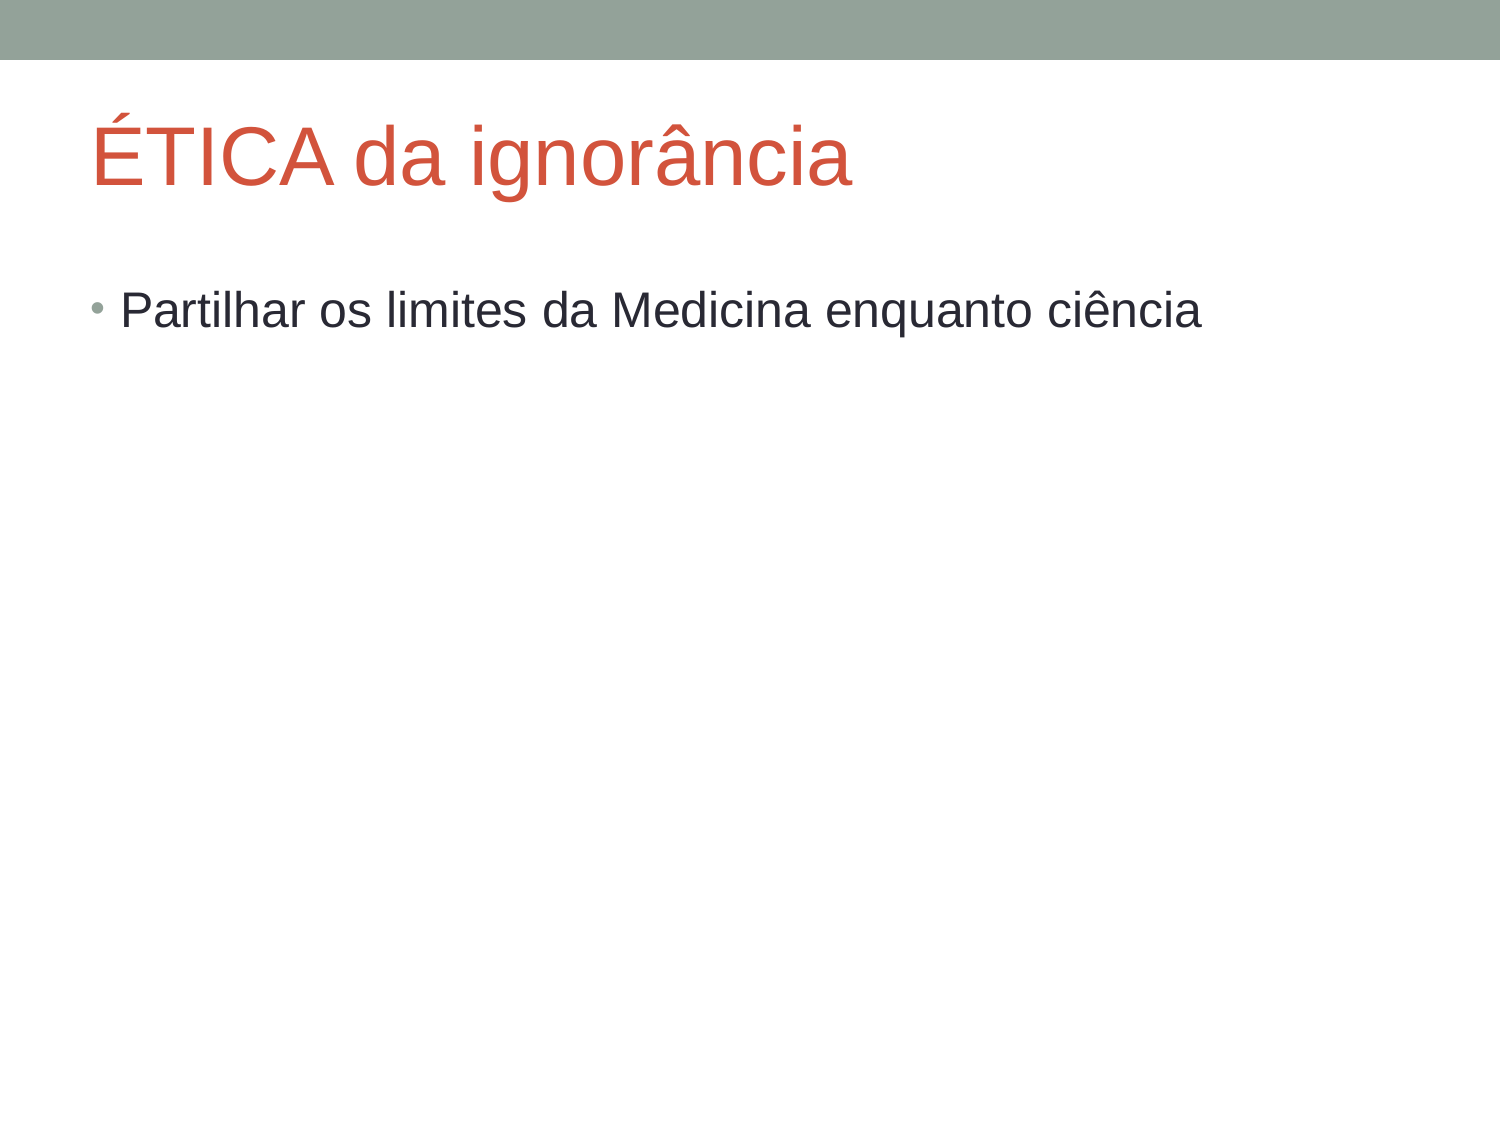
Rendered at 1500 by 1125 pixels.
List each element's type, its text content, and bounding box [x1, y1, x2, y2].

title ÉTICA da ignorância [75, 87, 1425, 262]
list Partilhar os limites da Medicina enquanto ciência [75, 262, 1425, 1063]
